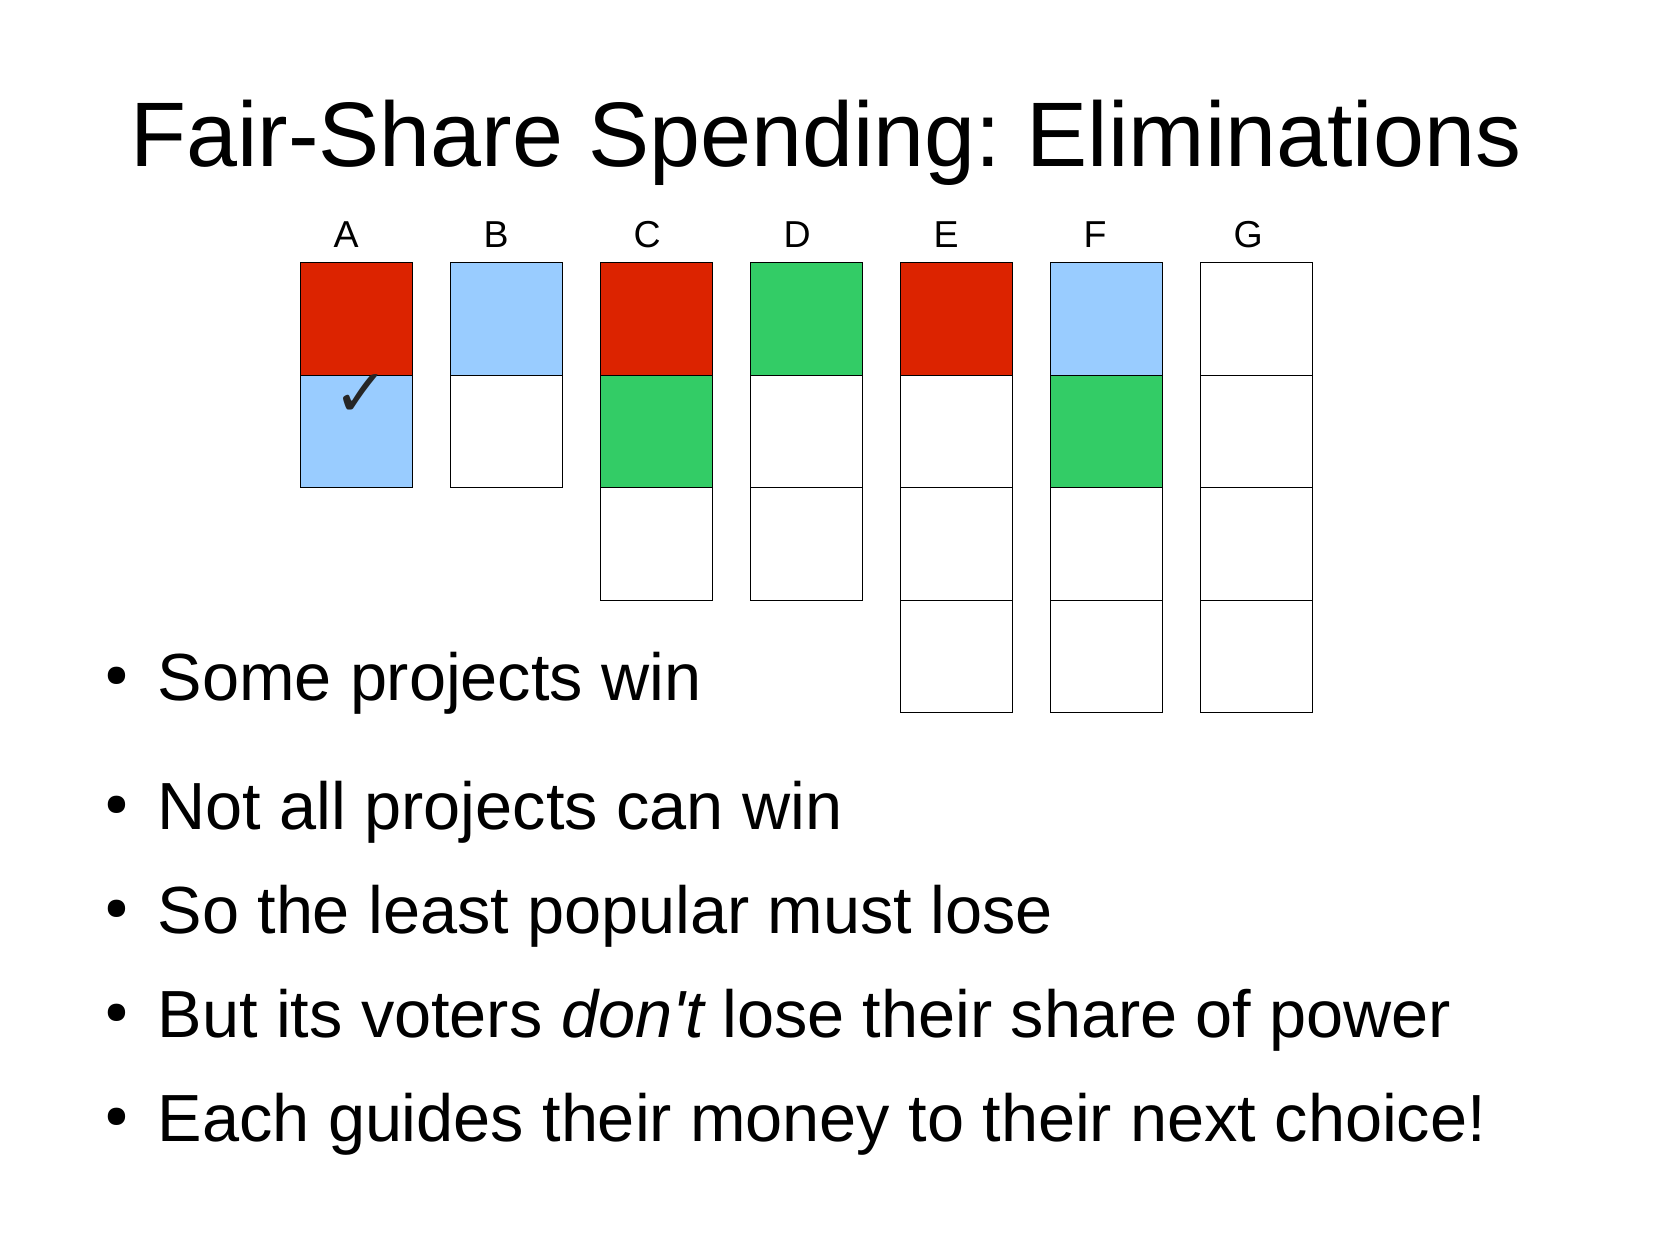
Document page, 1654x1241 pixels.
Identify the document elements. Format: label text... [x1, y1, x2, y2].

text_box [1200, 262, 1313, 713]
text_box E [918, 206, 975, 264]
text_box G [1218, 205, 1276, 263]
text_box A [318, 206, 376, 264]
text_box [900, 262, 1013, 713]
list Not all projects can win So the least popular must lose But its voters don't lose their share of power Each guides their money to their next choice! [86, 768, 1576, 1156]
text_box [300, 262, 413, 488]
text_box B [468, 206, 526, 264]
text_box [450, 262, 563, 488]
text_box ✓ [318, 337, 413, 431]
text_box [1050, 262, 1163, 713]
text_box [600, 262, 713, 601]
text_box D [768, 205, 826, 263]
text_box F [1068, 206, 1126, 264]
text_box C [618, 205, 675, 263]
title Fair-Share Spending: Eliminations [82, 31, 1571, 239]
text_box [750, 262, 863, 601]
list Some projects win [86, 639, 1576, 768]
